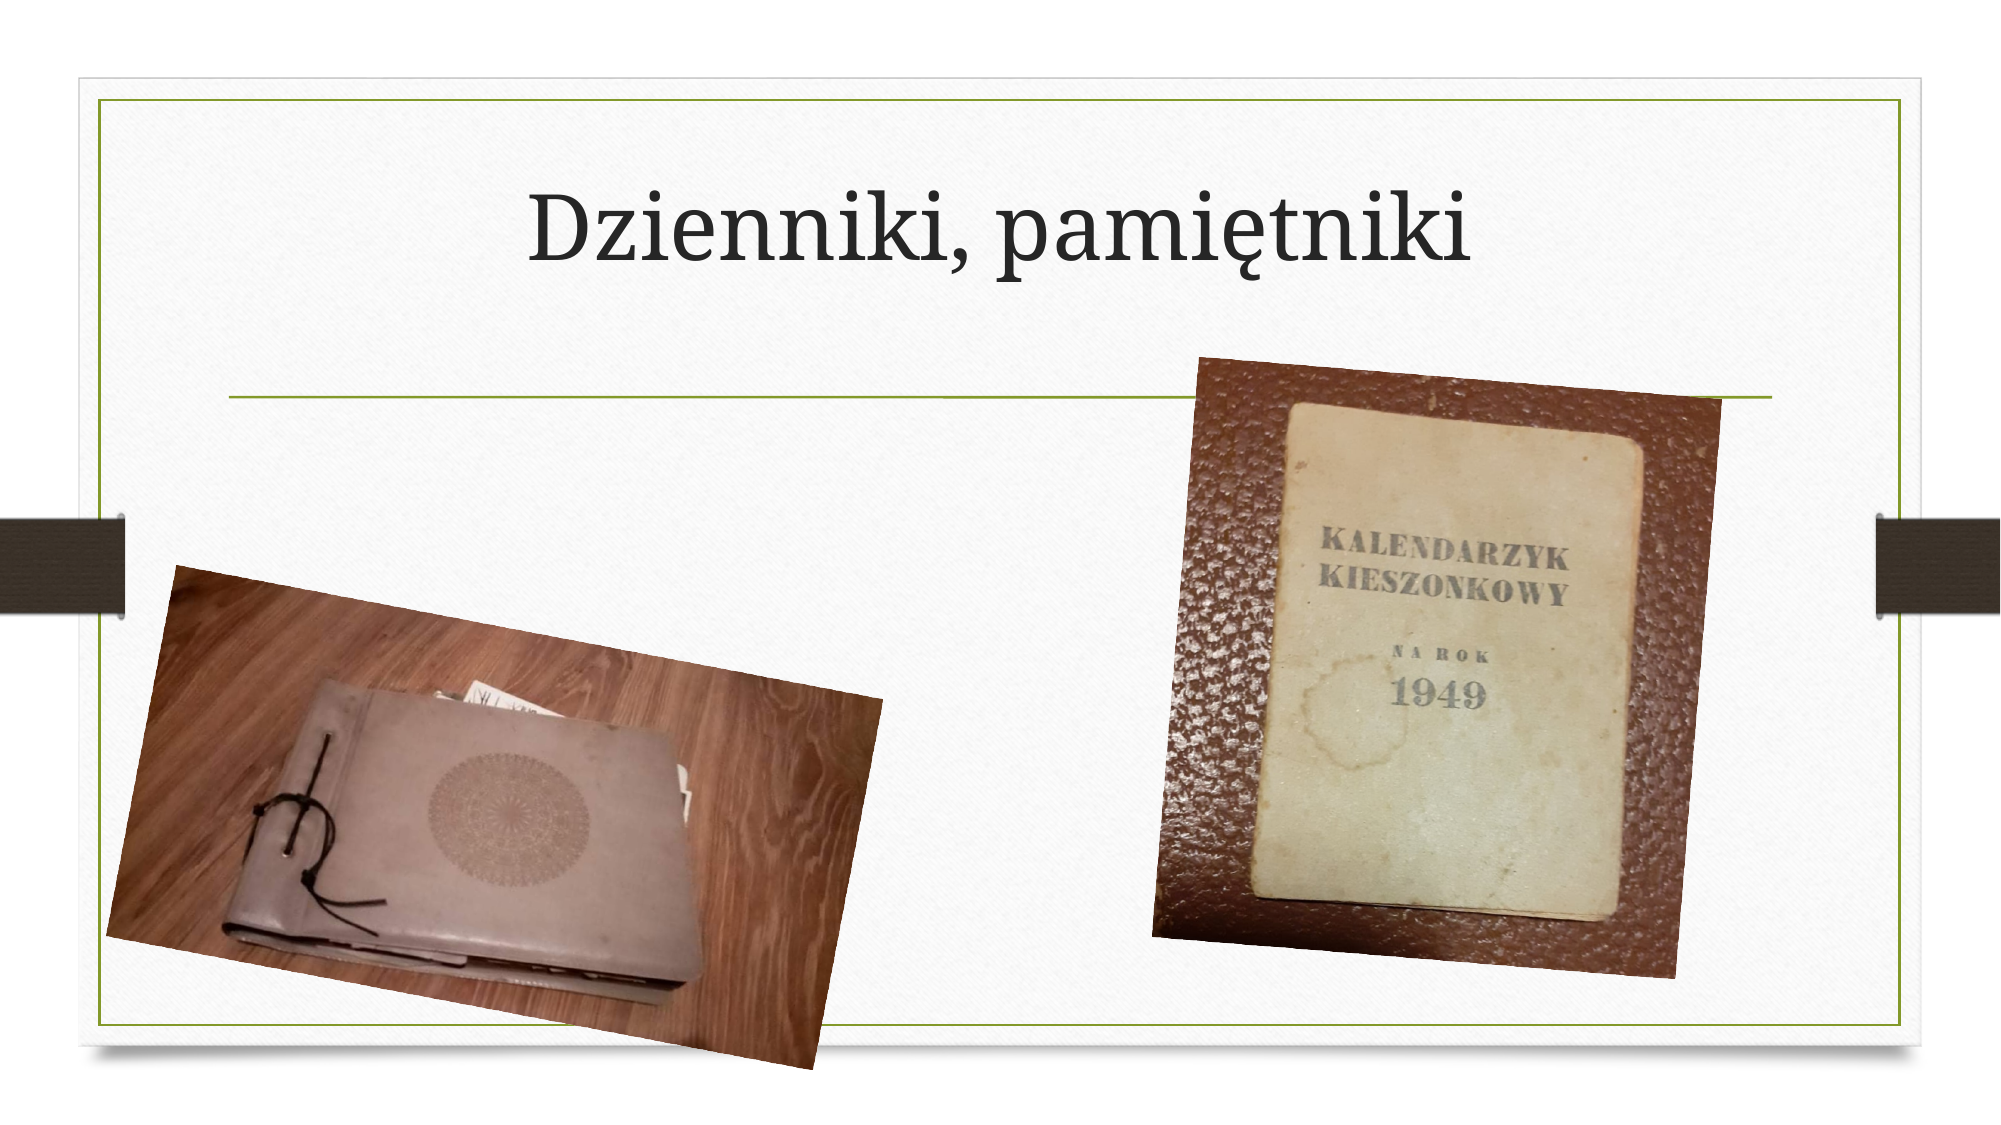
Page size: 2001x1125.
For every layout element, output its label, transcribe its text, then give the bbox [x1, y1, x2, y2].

picture [105, 564, 883, 1070]
title Dzienniki, pamiętniki [212, 161, 1788, 375]
picture [1151, 356, 1722, 979]
